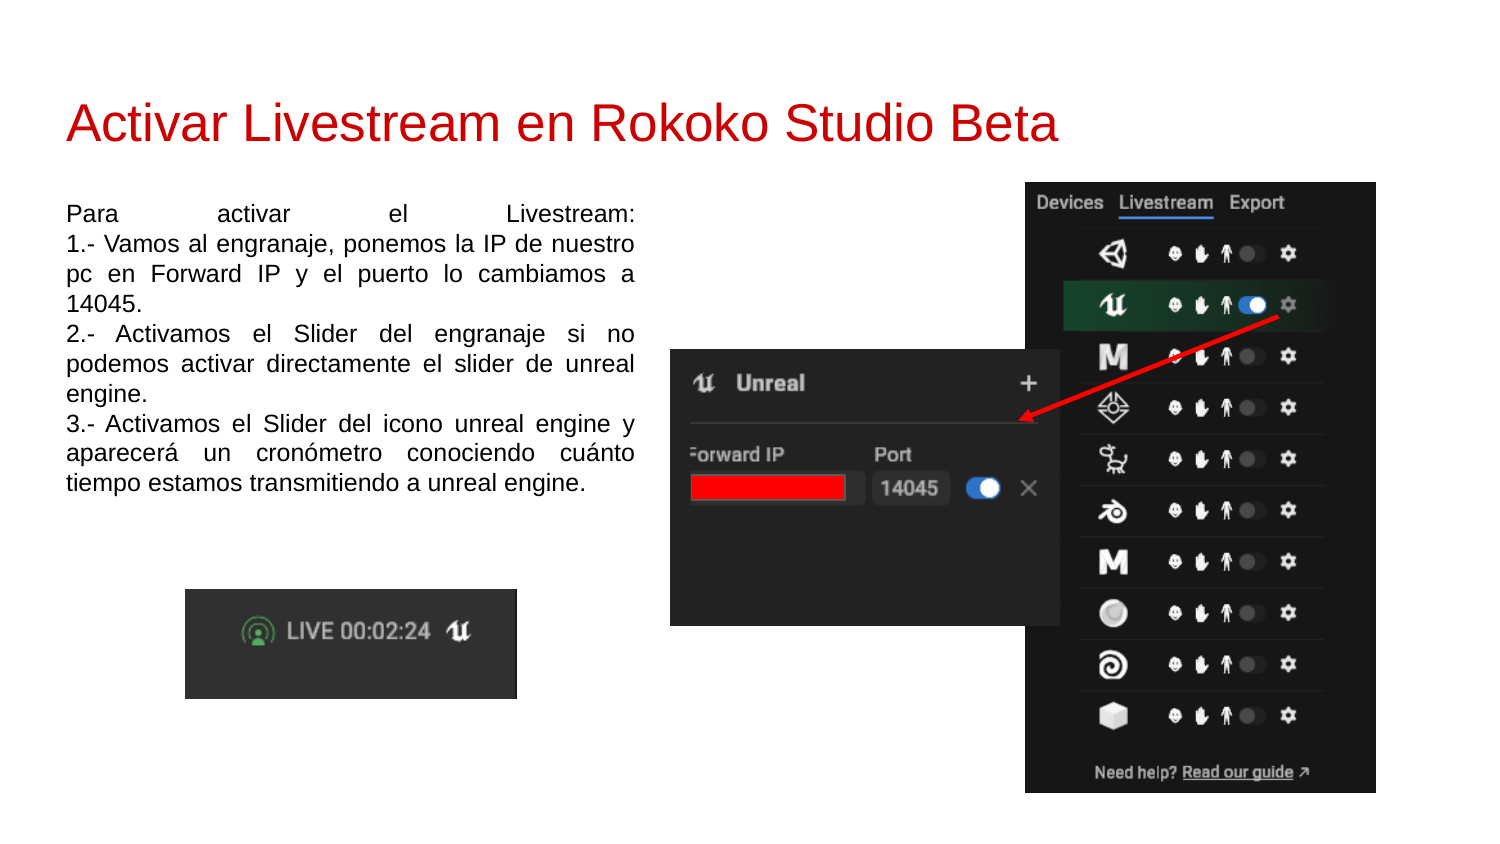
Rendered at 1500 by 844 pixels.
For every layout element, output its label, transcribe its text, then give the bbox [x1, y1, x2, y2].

text_box Para activar el Livestream: 1.- Vamos al engranaje, ponemos la IP de nuestro pc en Forward IP y el puerto lo cambiamos a 14045. 2.- Activamos el Slider del engranaje si no podemos activar directamente el slider de unreal engine. 3.- Activamos el Slider del icono unreal engine y aparecerá un cronómetro conociendo cuánto tiempo estamos transmitiendo a unreal engine. [51, 182, 652, 512]
text_box [691, 475, 845, 500]
title Activar Livestream en Rokoko Studio Beta [51, 72, 1449, 167]
picture [670, 182, 1376, 793]
picture [185, 589, 517, 699]
